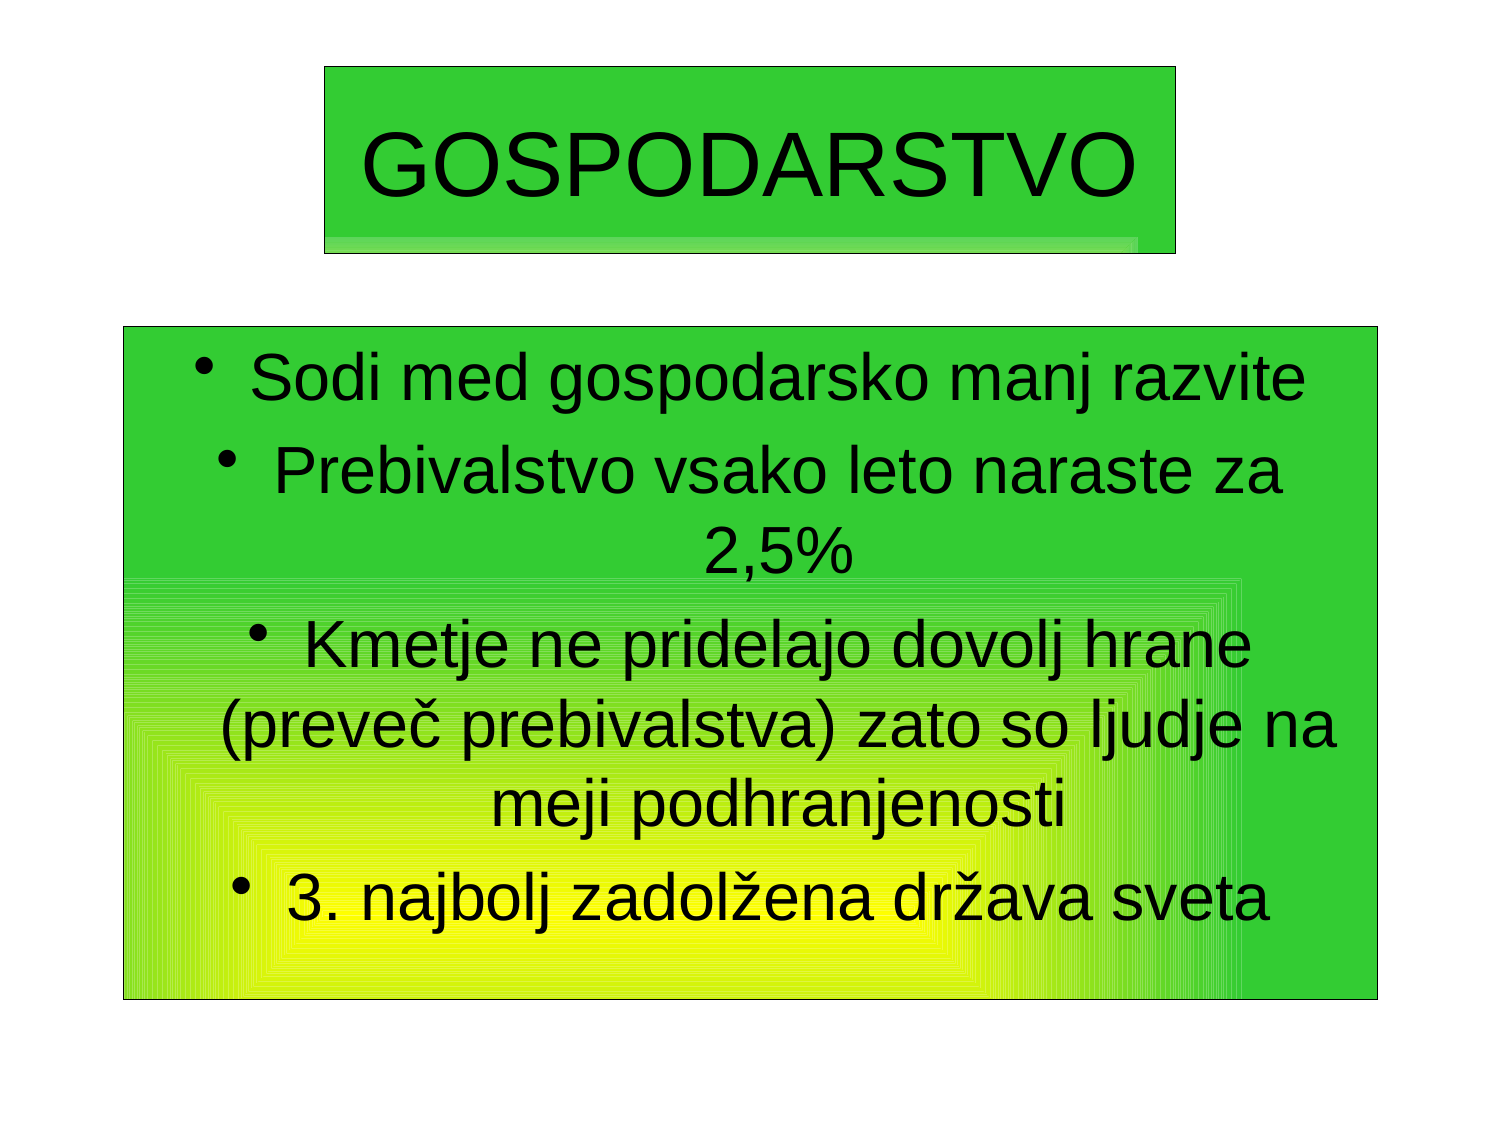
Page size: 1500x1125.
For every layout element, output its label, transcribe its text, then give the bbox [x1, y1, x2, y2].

list Sodi med gospodarsko manj razvite Prebivalstvo vsako leto naraste za 2,5% Kmetje ne pridelajo dovolj hrane (preveč prebivalstva) zato so ljudje na meji podhranjenosti 3. najbolj zadolžena država sveta [123, 326, 1378, 1000]
title GOSPODARSTVO [324, 66, 1176, 254]
